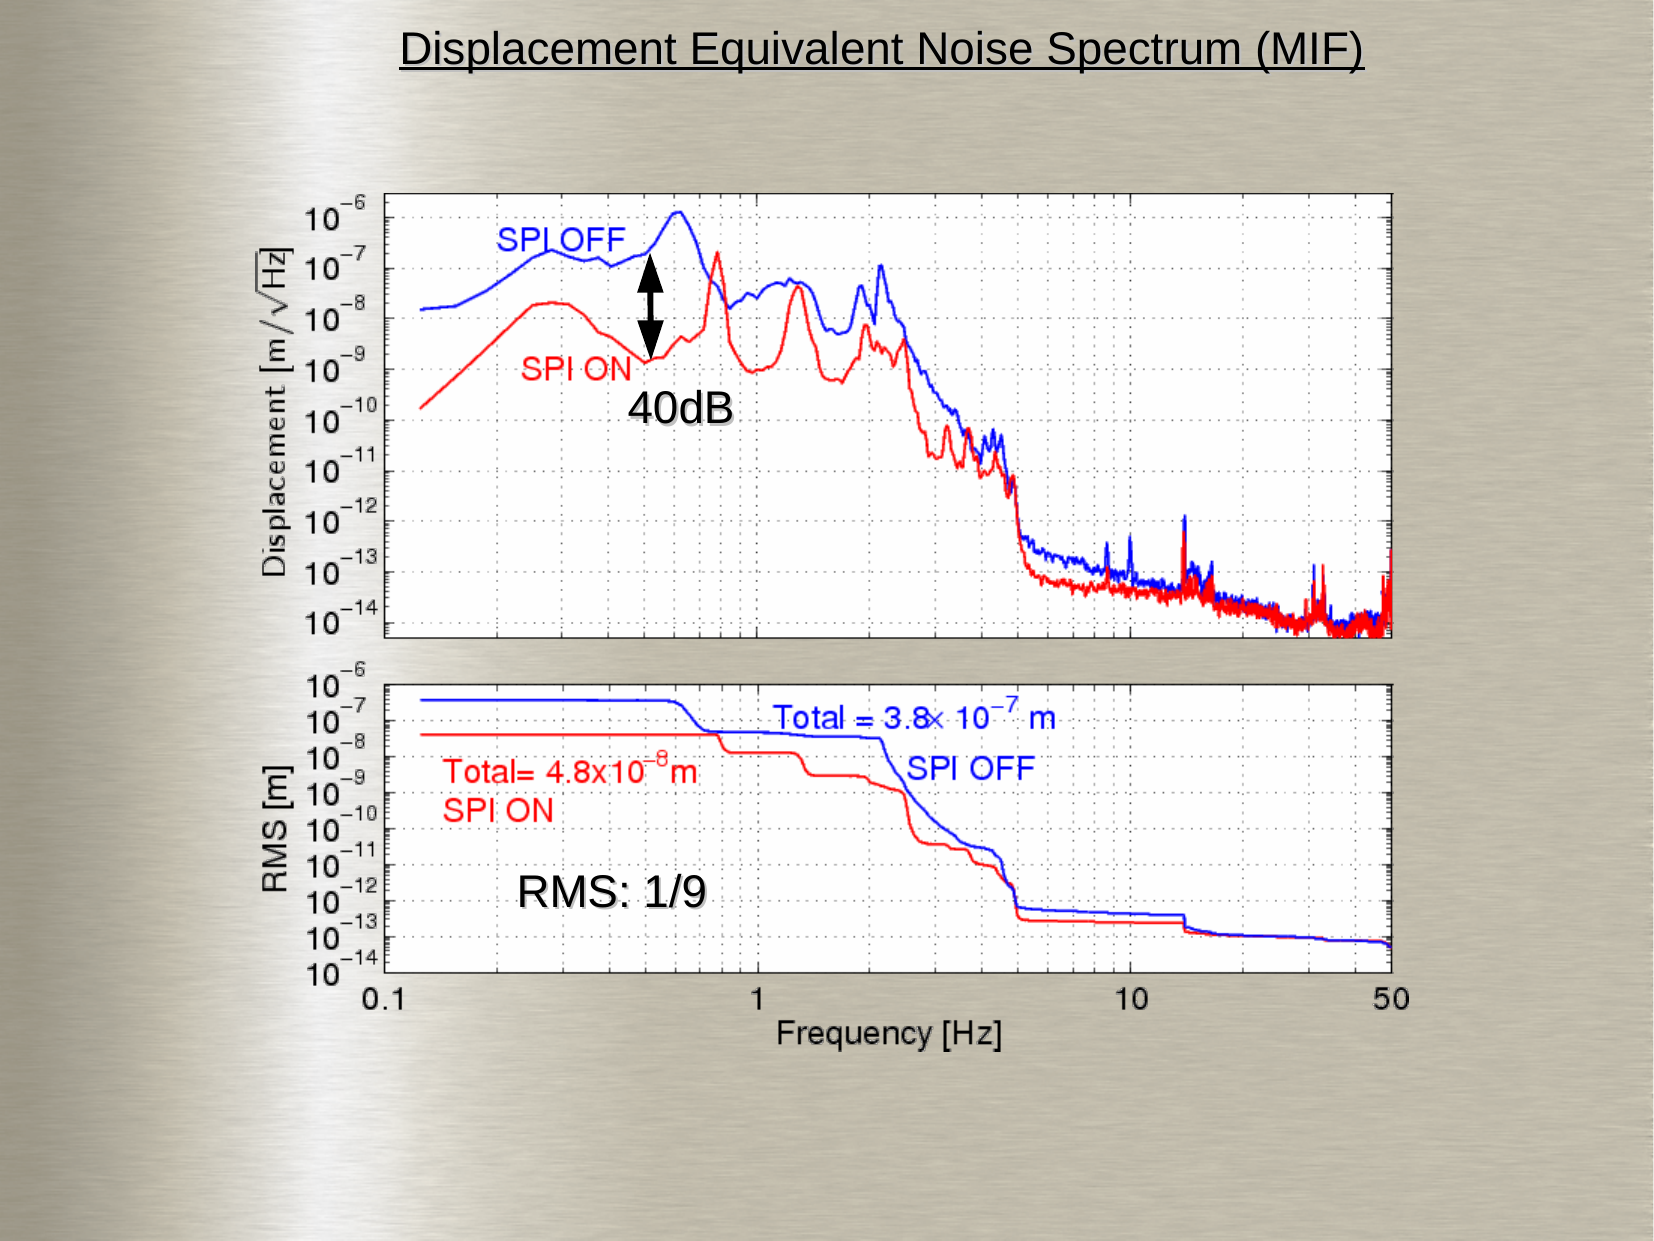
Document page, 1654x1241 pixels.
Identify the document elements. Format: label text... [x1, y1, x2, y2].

text_box Displacement Equivalent Noise Spectrum (MIF) [232, 5, 1532, 92]
text_box RMS: 1/9 [501, 858, 719, 925]
picture [0, 0, 1654, 1241]
text_box 40dB [612, 375, 748, 442]
